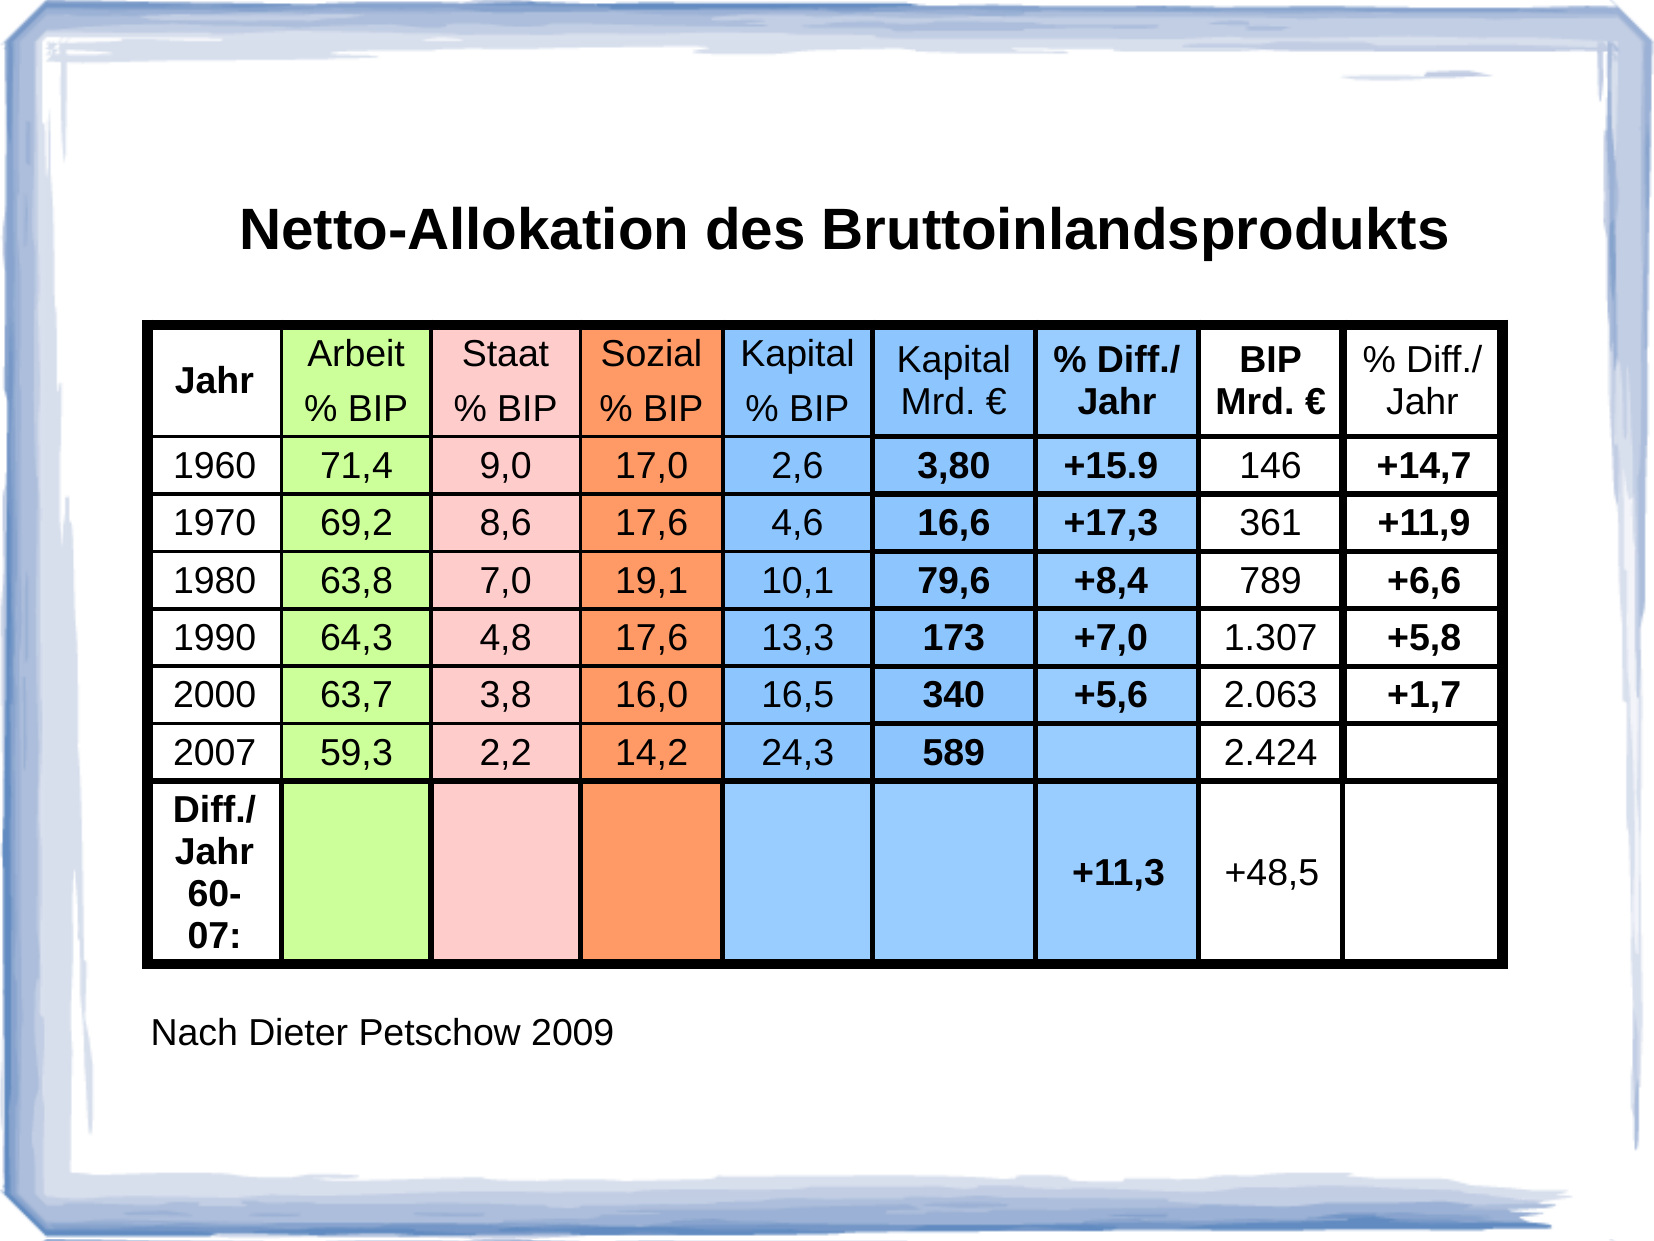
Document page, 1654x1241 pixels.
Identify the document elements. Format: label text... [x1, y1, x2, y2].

table_cell +7,0 [1038, 611, 1196, 664]
table_cell [875, 784, 1033, 959]
table_cell 1.307 [1201, 611, 1339, 664]
table_cell 8,6 [433, 496, 579, 550]
text_box Netto-Allokation des Bruttoinlandsprodukts [224, 188, 1466, 269]
table_cell 24,3 [725, 725, 870, 778]
table_cell [583, 784, 720, 959]
table_cell 16,6 [875, 497, 1033, 549]
table_cell 13,3 [725, 611, 870, 664]
table_cell 63,8 [283, 553, 429, 607]
table_cell 3,8 [433, 668, 579, 722]
table_cell 1960 [153, 438, 280, 492]
table_cell +1,7 [1347, 669, 1497, 721]
table_cell 2007 [153, 725, 280, 778]
table_header % Diff./ Jahr [1347, 330, 1497, 434]
table_cell 9,0 [433, 438, 579, 492]
table_cell +5,8 [1347, 611, 1497, 664]
table_cell +15.9 [1038, 439, 1196, 491]
table_cell 2000 [153, 668, 280, 722]
table_cell [284, 784, 428, 959]
table_cell +17,3 [1038, 497, 1196, 549]
table_cell 4,8 [433, 611, 579, 664]
table_cell 16,5 [725, 668, 870, 722]
table_cell 1980 [153, 553, 280, 607]
table_cell 3,80 [875, 439, 1033, 491]
table_cell +48,5 [1201, 784, 1340, 959]
table_cell 1990 [153, 611, 280, 664]
table_cell 14,2 [582, 725, 721, 778]
table_cell 64,3 [283, 611, 429, 664]
table_header BIP Mrd. € [1201, 330, 1339, 434]
table_cell [725, 784, 870, 959]
table_cell 17,6 [582, 496, 721, 550]
table_cell Diff./ Jahr 60-07: [153, 784, 279, 959]
table_cell [1345, 784, 1497, 959]
table_cell +14,7 [1347, 439, 1497, 491]
table_header % Diff./ Jahr [1038, 330, 1196, 434]
table_header Staat % BIP [433, 330, 579, 435]
table_cell +11,9 [1347, 497, 1497, 549]
table_cell 2.063 [1201, 669, 1339, 721]
table_cell 589 [875, 726, 1033, 778]
table_cell 2,6 [725, 438, 870, 492]
table_cell 79,6 [875, 554, 1033, 606]
table_cell 2.424 [1201, 726, 1339, 778]
table_cell 361 [1201, 497, 1339, 549]
table_cell +8,4 [1038, 554, 1196, 606]
table_cell 173 [875, 611, 1033, 664]
table_cell 17,6 [582, 611, 721, 664]
table_cell 1970 [153, 496, 280, 550]
table_cell 59,3 [283, 725, 429, 778]
table_cell 16,0 [582, 668, 721, 722]
table_cell +5,6 [1038, 669, 1196, 721]
table_cell [434, 784, 578, 959]
table_header Arbeit % BIP [283, 330, 429, 435]
table_header Kapital Mrd. € [875, 330, 1033, 434]
table_cell +6,6 [1347, 554, 1497, 606]
table_cell 10,1 [725, 553, 870, 607]
table_cell 340 [875, 669, 1033, 721]
table_header Jahr [153, 330, 280, 435]
table_cell 789 [1201, 554, 1339, 606]
table_header Kapital % BIP [725, 330, 870, 435]
table_cell [1347, 726, 1497, 778]
table_cell 4,6 [725, 496, 870, 550]
table_cell 19,1 [582, 553, 721, 607]
text_box Nach Dieter Petschow 2009 [135, 1003, 630, 1061]
table_cell [1038, 726, 1196, 778]
table_cell +11,3 [1038, 784, 1196, 959]
table_cell 69,2 [283, 496, 429, 550]
table_cell 2,2 [433, 725, 579, 778]
table_cell 71,4 [283, 438, 429, 492]
table_cell 7,0 [433, 553, 579, 607]
table_cell 17,0 [582, 438, 721, 492]
picture [0, 0, 1654, 1241]
table_cell 146 [1201, 439, 1339, 491]
table_cell 63,7 [283, 668, 429, 722]
table_header Sozial % BIP [582, 330, 721, 435]
